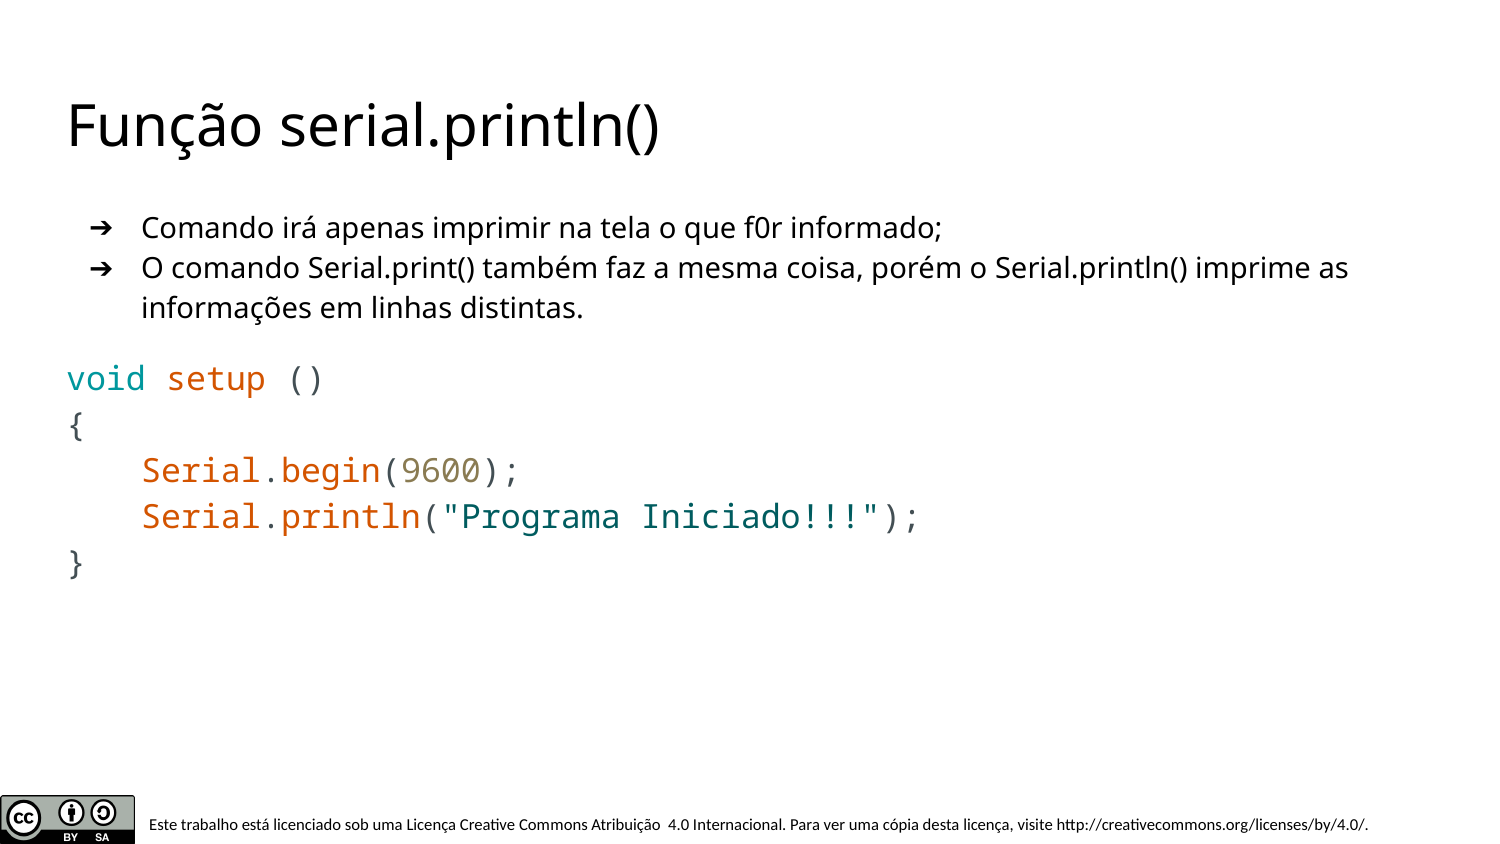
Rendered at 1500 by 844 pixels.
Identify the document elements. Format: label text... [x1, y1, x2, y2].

title Função serial.println() [51, 72, 1449, 167]
list Comando irá apenas imprimir na tela o que f0r informado; O comando Serial.print() também faz a mesma coisa, porém o Serial.println() imprime as informações em linhas distintas. [51, 189, 1449, 422]
text_box Este trabalho está licenciado sob uma Licença Creative Commons Atribuição 4.0 Internacional. Para ver uma cópia desta licença, visite http://creativecommons.org/licenses/by/4.0/. [134, 795, 1500, 844]
text_box void setup () { Serial.begin(9600); Serial.println("Programa Iniciado!!!"); } [51, 336, 1269, 795]
picture [0, 795, 134, 844]
